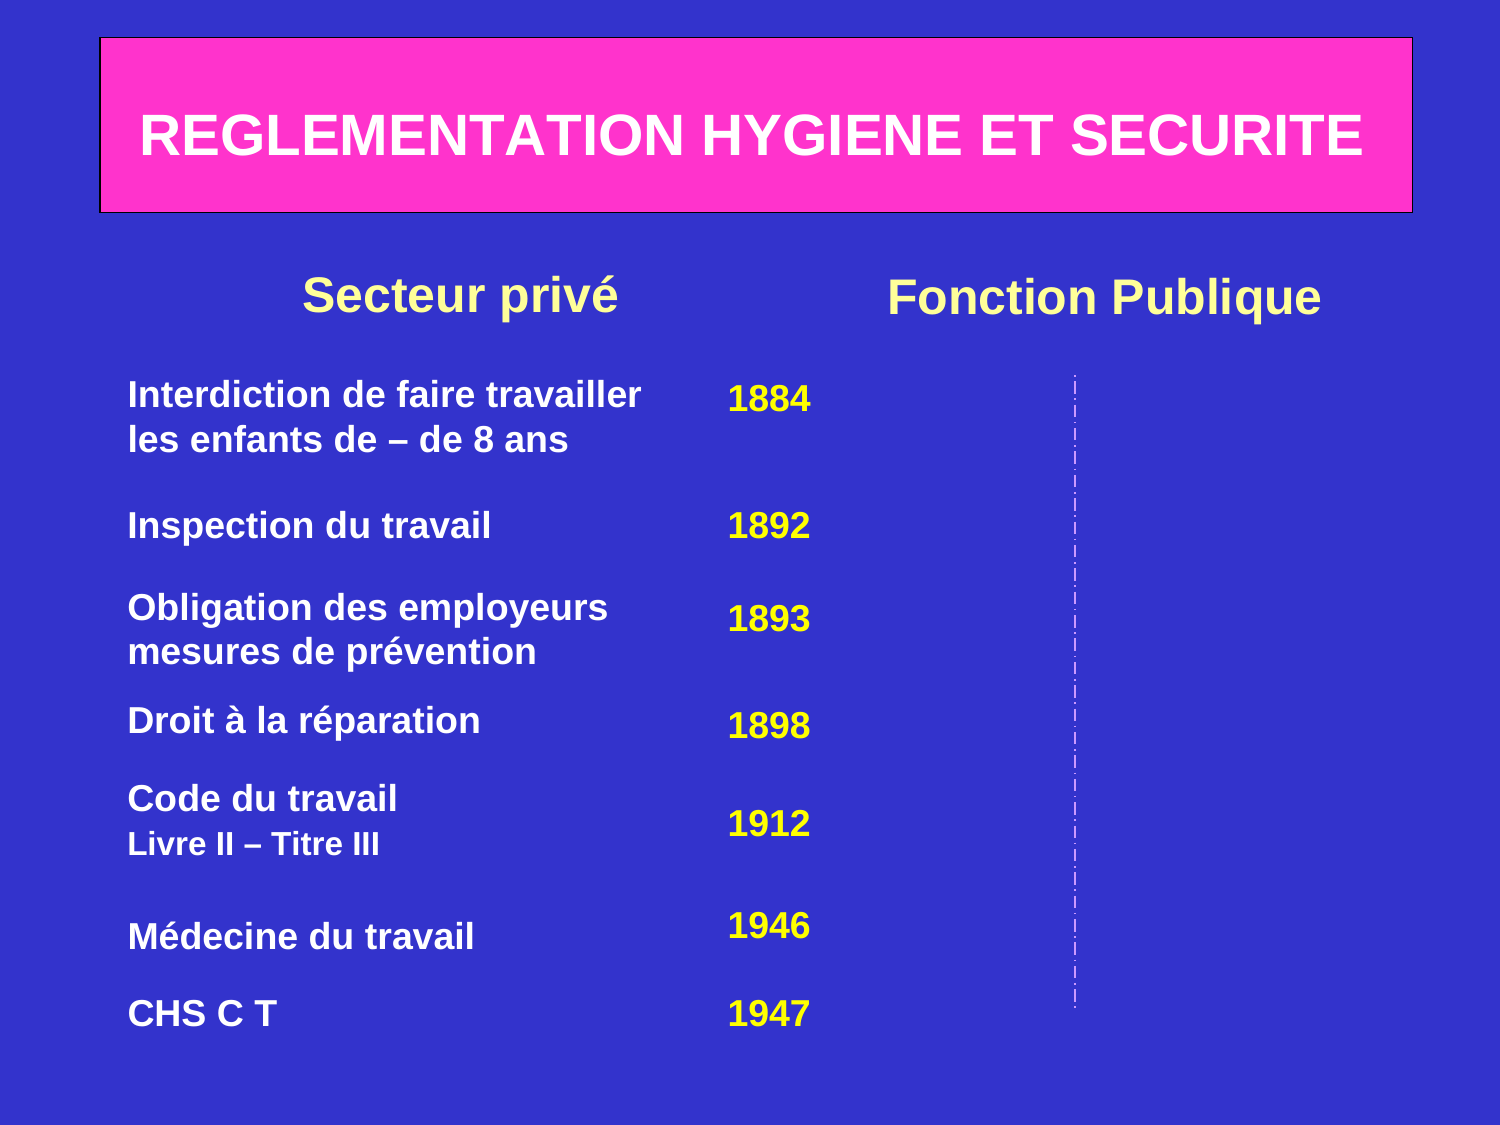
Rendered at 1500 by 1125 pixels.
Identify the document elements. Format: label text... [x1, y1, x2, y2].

text_box Obligation des employeurs mesures de prévention [112, 587, 625, 677]
text_box Médecine du travail [112, 899, 491, 965]
text_box Secteur privé [287, 254, 635, 331]
text_box 1893 [712, 586, 826, 648]
text_box CHS C T [112, 981, 303, 1042]
text_box 1946 [712, 893, 826, 955]
text_box 1884 [712, 366, 826, 427]
text_box Code du travail Livre II – Titre III [112, 774, 563, 868]
text_box Inspection du travail [112, 493, 563, 555]
text_box REGLEMENTATION HYGIENE ET SECURITE [125, 89, 1401, 176]
text_box Fonction Publique [872, 256, 1338, 332]
text_box Interdiction de faire travailler les enfants de – de 8 ans [112, 362, 658, 468]
text_box 1898 [712, 693, 826, 755]
text_box 1892 [712, 493, 826, 555]
text_box [99, 37, 1413, 213]
text_box Droit à la réparation [112, 693, 563, 750]
text_box 1947 [712, 981, 826, 1042]
text_box 1912 [712, 791, 826, 852]
